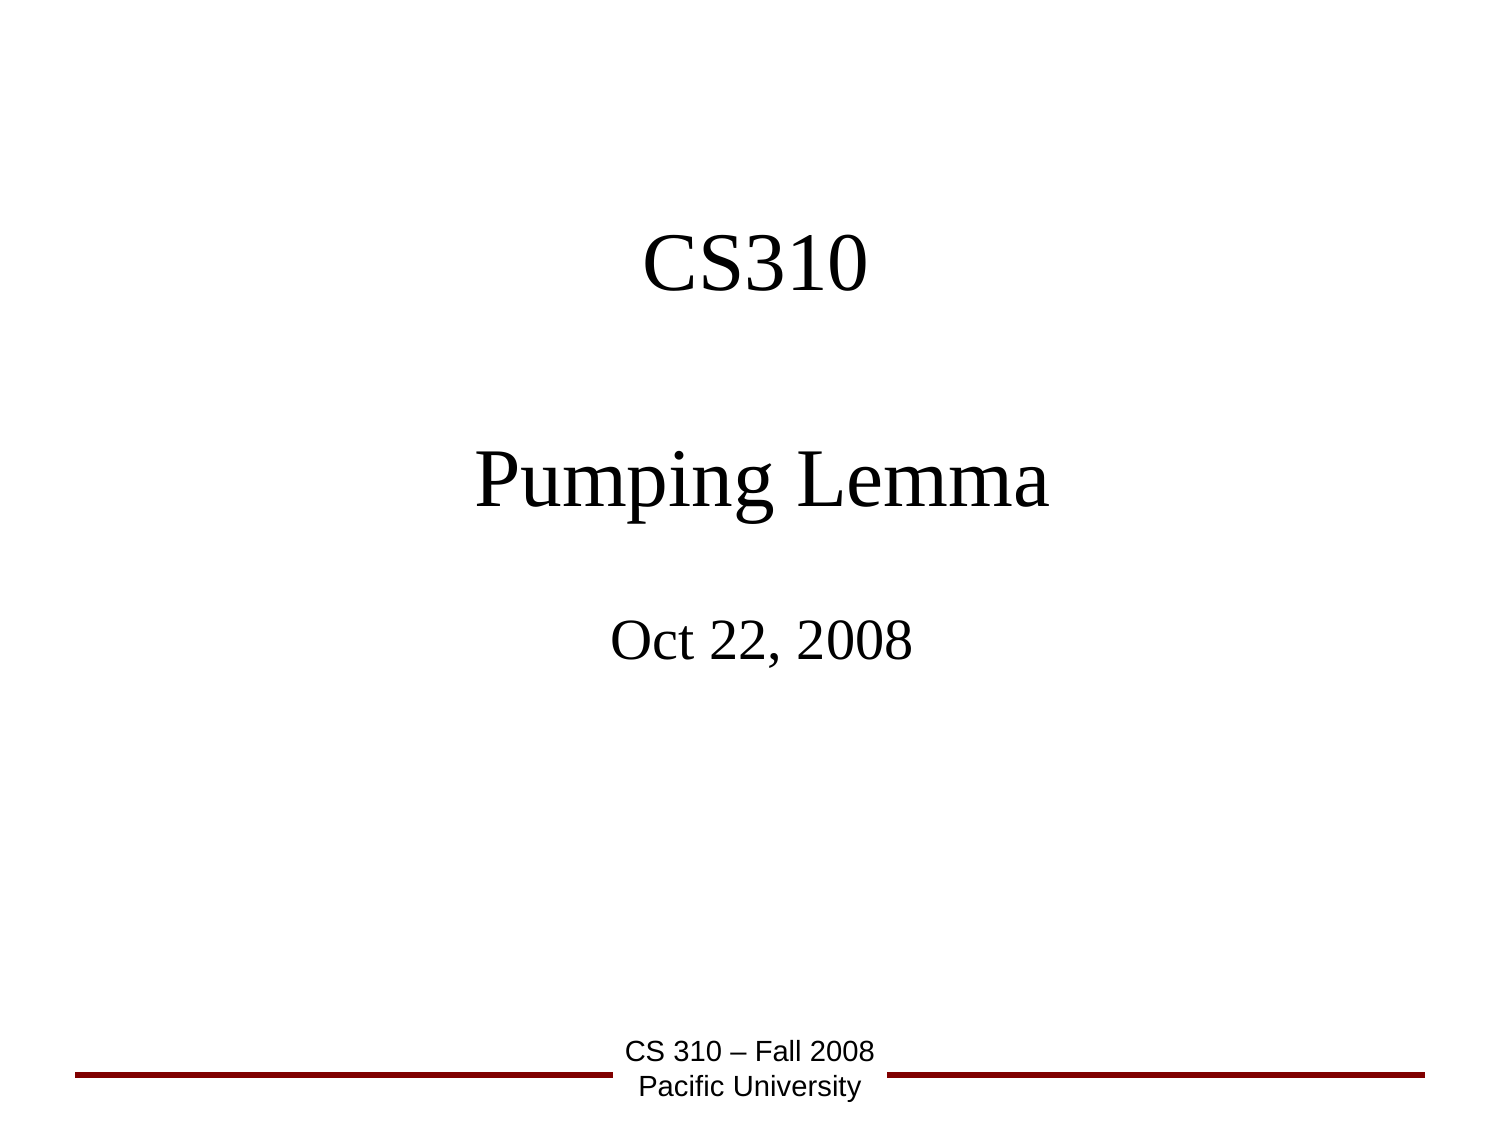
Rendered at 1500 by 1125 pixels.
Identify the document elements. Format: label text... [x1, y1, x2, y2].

title CS310 [125, 87, 1388, 424]
subtitle Pumping Lemma Oct 22, 2008 [112, 424, 1413, 888]
